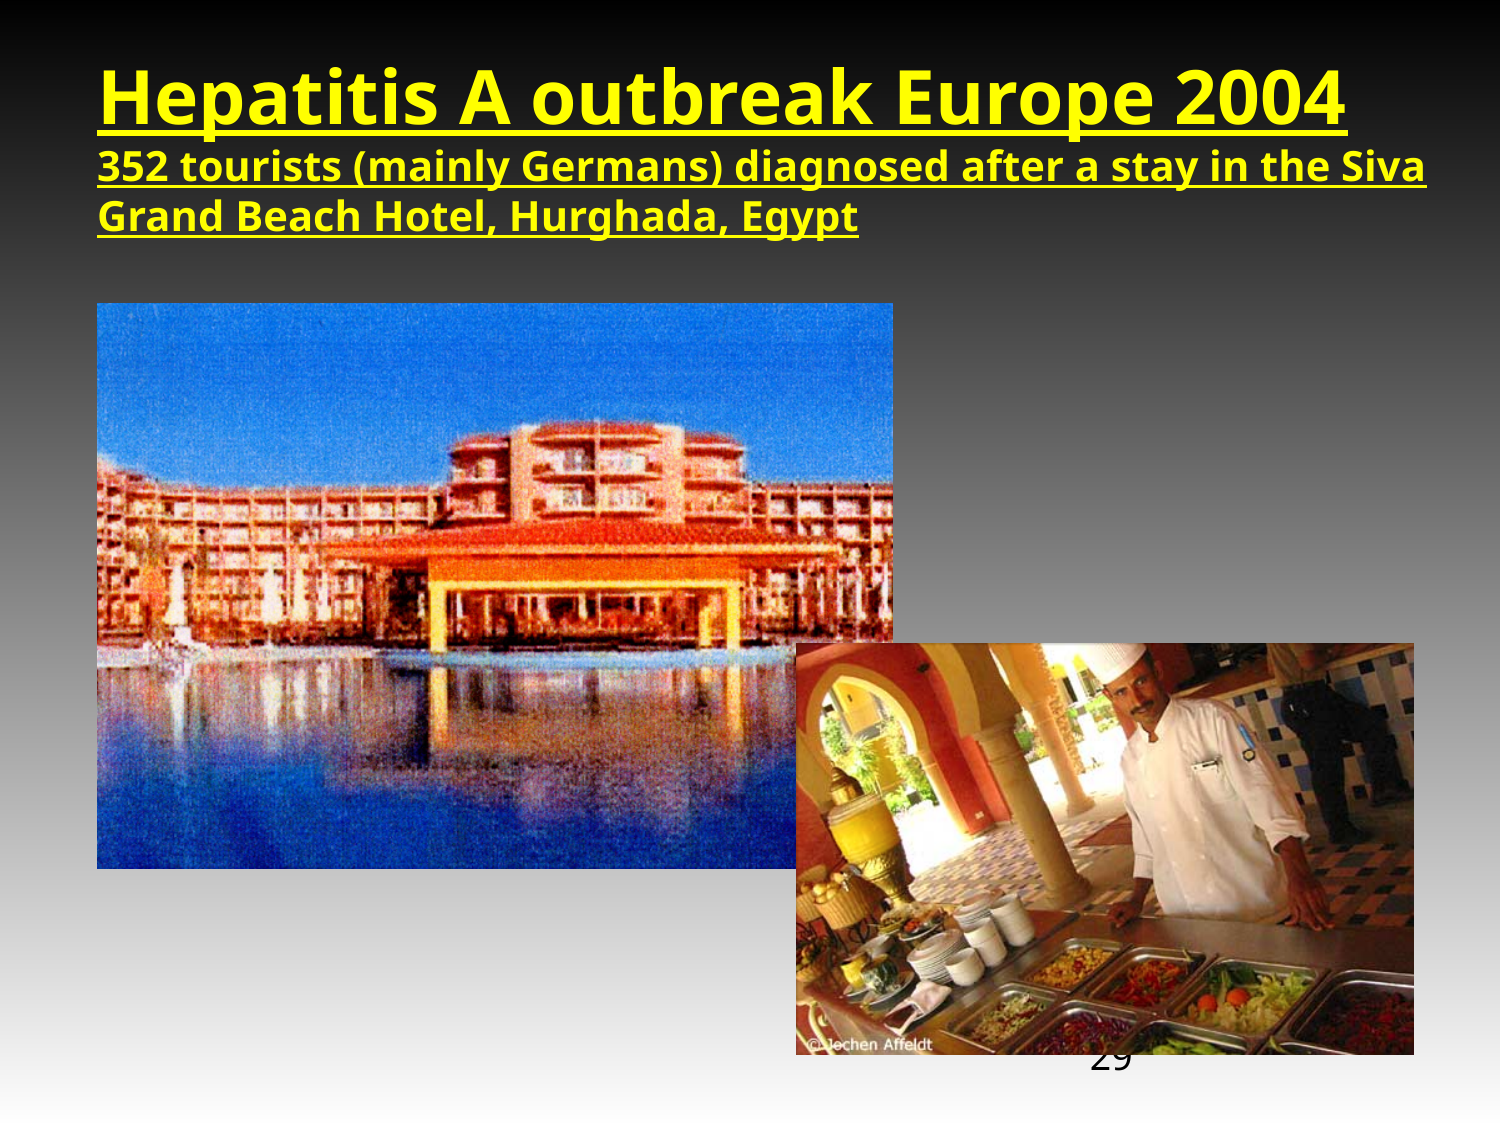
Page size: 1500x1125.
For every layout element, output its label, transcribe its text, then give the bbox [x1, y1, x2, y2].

title Hepatitis A outbreak Europe 2004 352 tourists (mainly Germans) diagnosed after a stay in the Siva Grand Beach Hotel, Hurghada, Egypt [82, 42, 1446, 265]
slide_number <numéro> [1074, 1055, 1388, 1100]
picture [97, 303, 1414, 1055]
